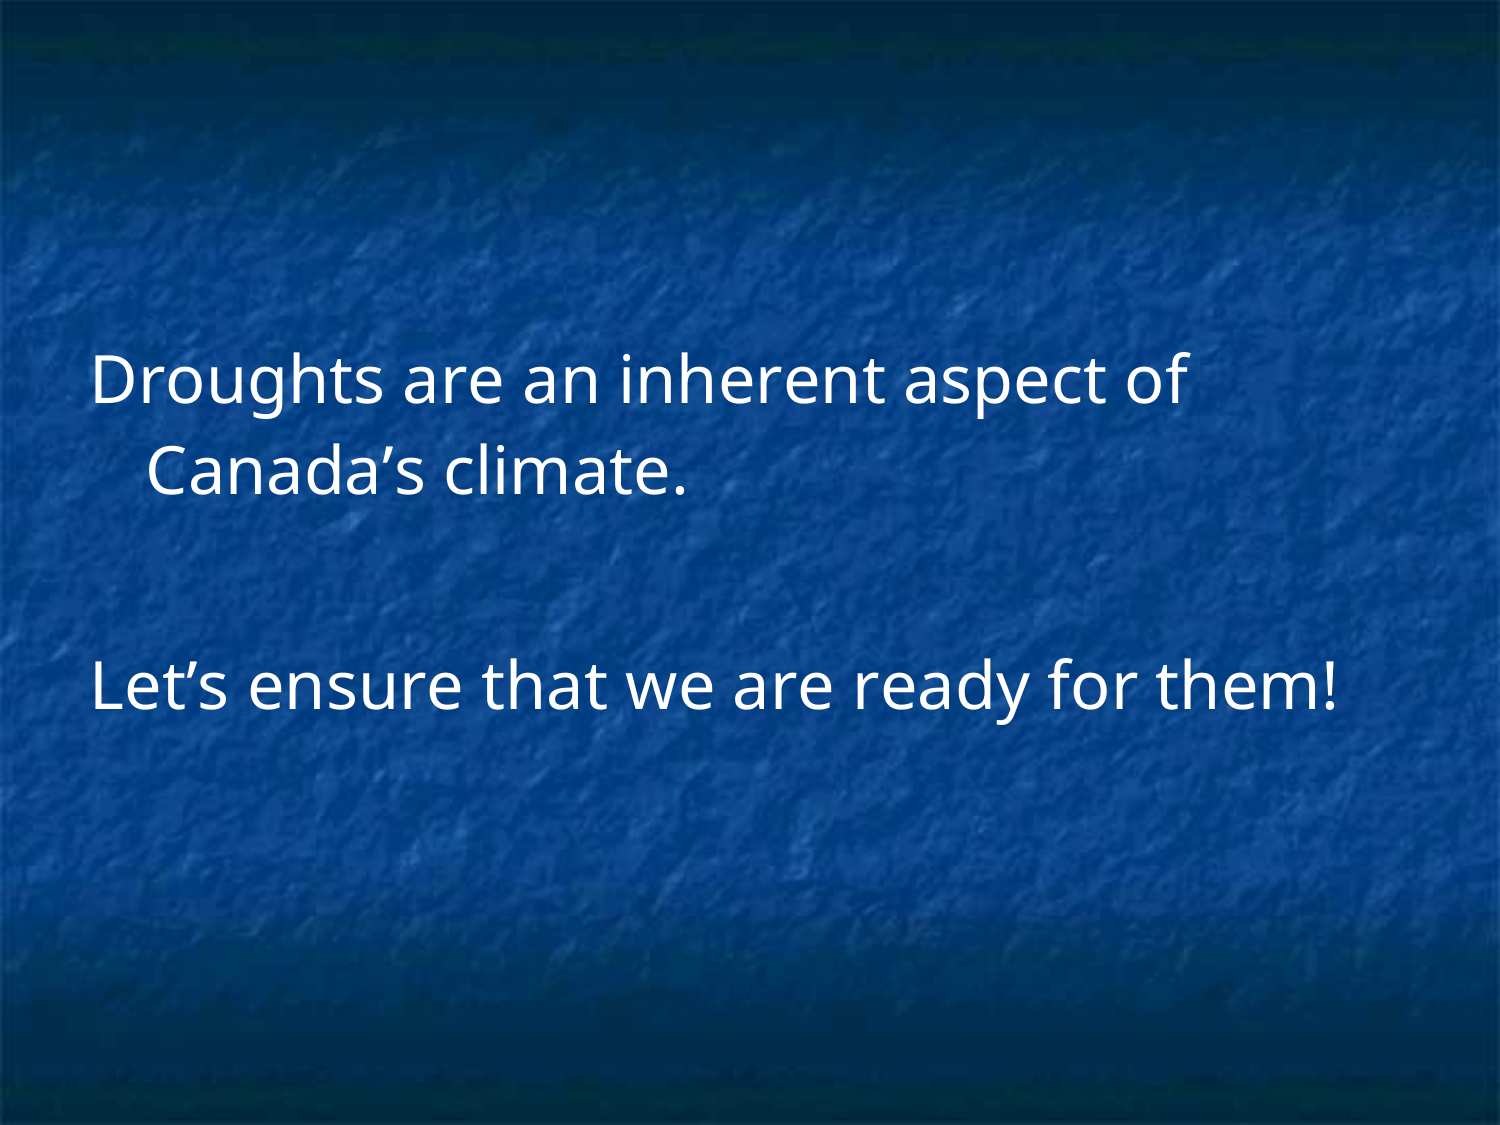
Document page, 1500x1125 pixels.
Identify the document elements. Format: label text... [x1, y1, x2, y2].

list Droughts are an inherent aspect of Canada’s climate. Let’s ensure that we are ready for them! [75, 324, 1426, 1001]
picture [0, 0, 1500, 1125]
